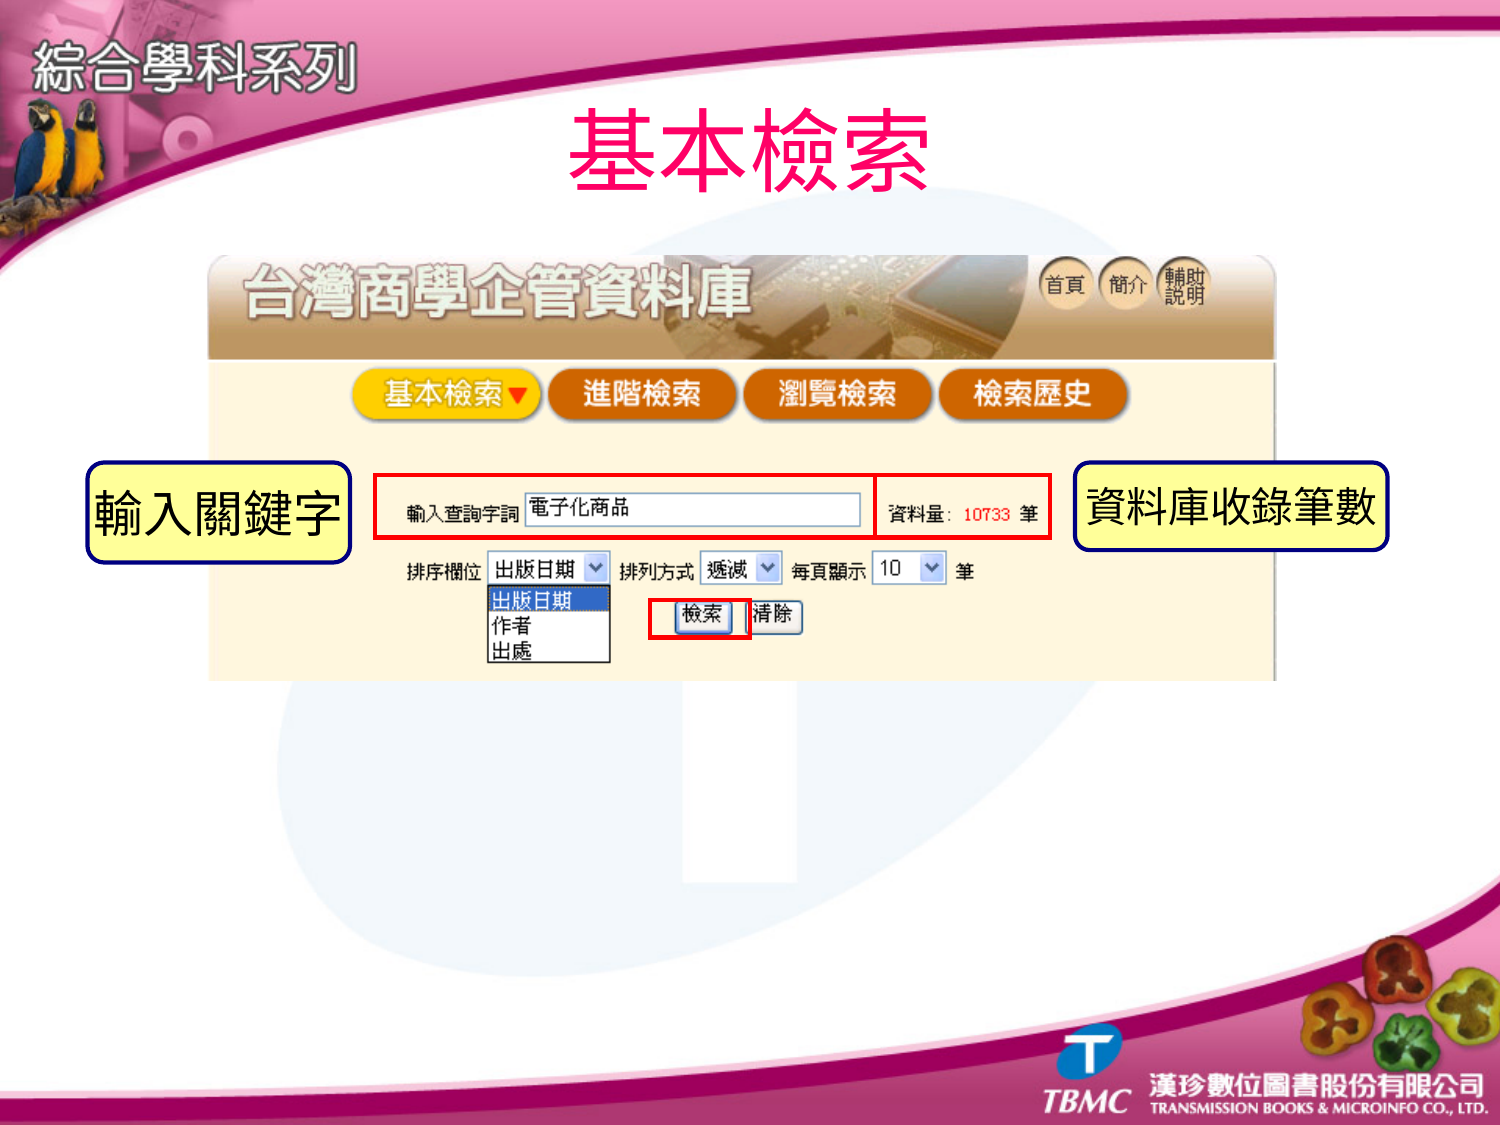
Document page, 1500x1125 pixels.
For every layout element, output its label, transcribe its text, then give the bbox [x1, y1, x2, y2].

text_box 輸入關鍵字 [87, 462, 351, 563]
title 基本檢索 [112, 54, 1388, 243]
picture [206, 255, 1277, 681]
text_box 資料庫收錄筆數 [1074, 462, 1388, 551]
